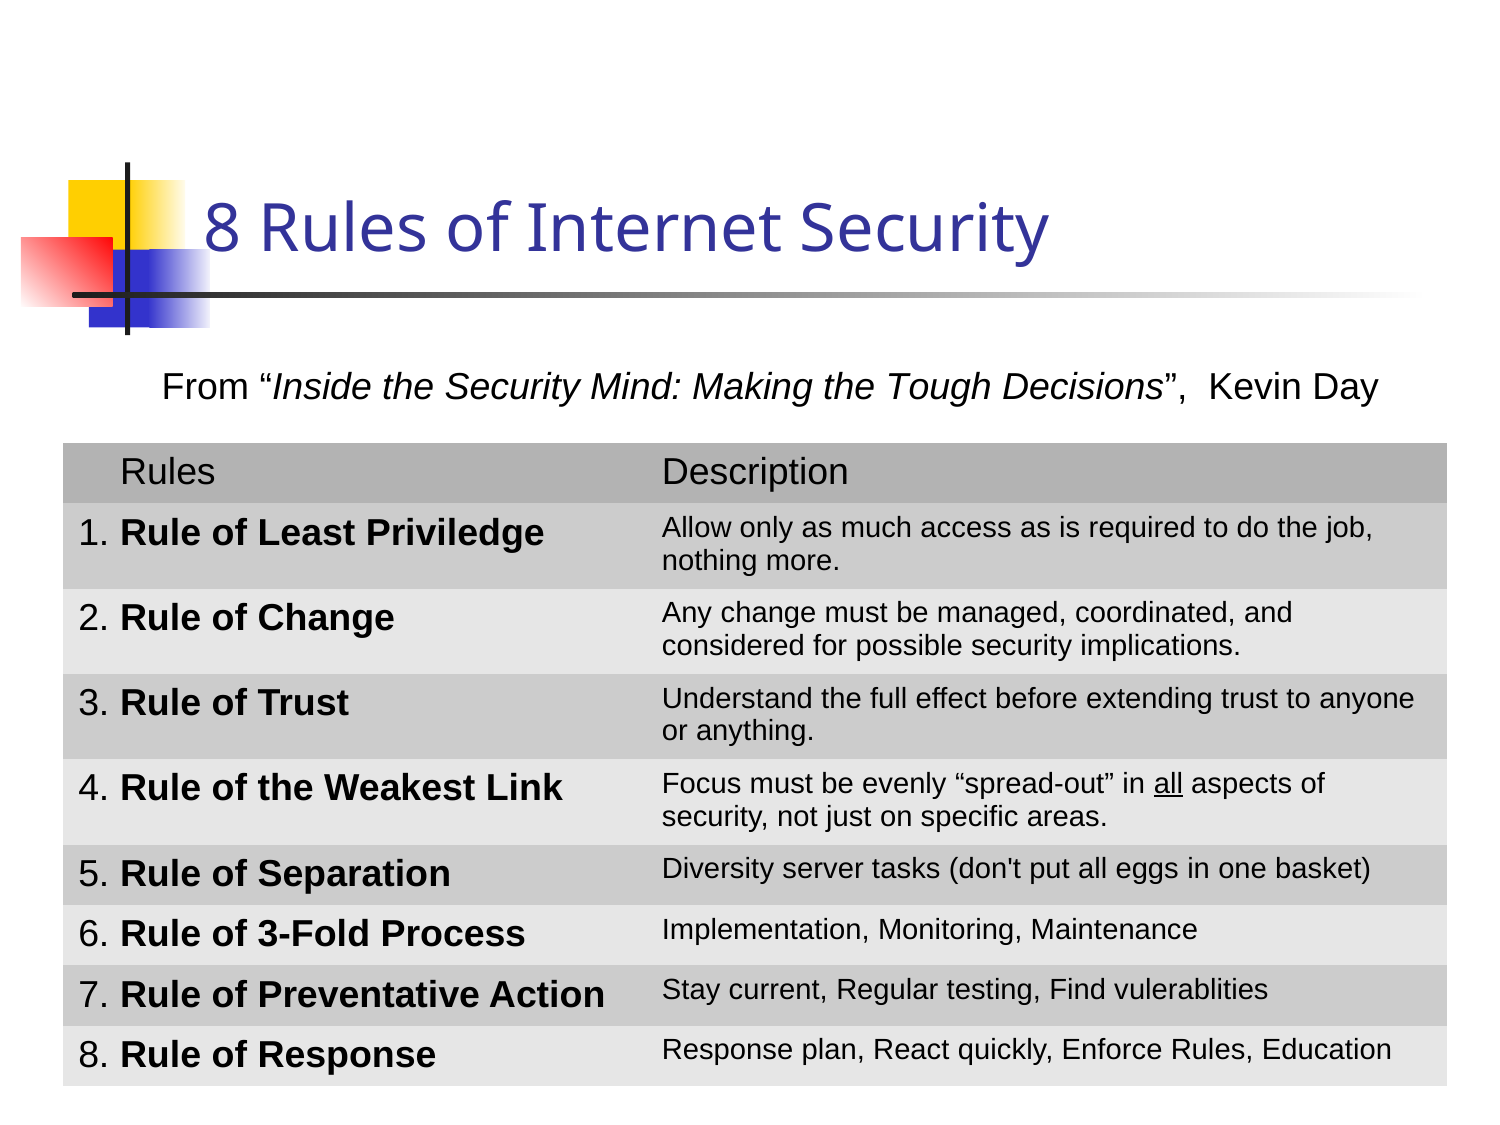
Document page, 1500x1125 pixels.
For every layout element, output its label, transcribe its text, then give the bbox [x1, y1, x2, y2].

text_box From “Inside the Security Mind: Making the Tough Decisions”, Kevin Day [146, 354, 1394, 415]
table_cell Allow only as much access as is required to do the job, nothing more. [647, 503, 1447, 589]
table_cell Implementation, Monitoring, Maintenance [647, 905, 1447, 965]
table_cell Any change must be managed, coordinated, and considered for possible security implications. [647, 589, 1447, 674]
table_cell 2. Rule of Change [63, 589, 647, 674]
table_cell 3. Rule of Trust [63, 674, 647, 759]
table_cell 4. Rule of the Weakest Link [63, 759, 647, 845]
table_header Description [647, 443, 1447, 503]
table_header Rules [63, 443, 647, 503]
table_cell 7. Rule of Preventative Action [63, 965, 647, 1026]
table_cell 8. Rule of Response [63, 1026, 647, 1086]
table_cell 6. Rule of 3-Fold Process [63, 905, 647, 965]
table_cell 5. Rule of Separation [63, 845, 647, 905]
table_cell 1. Rule of Least Priviledge [63, 503, 647, 589]
title 8 Rules of Internet Security [188, 35, 1468, 276]
table_cell Understand the full effect before extending trust to anyone or anything. [647, 674, 1447, 759]
table_cell Focus must be evenly “spread-out” in all aspects of security, not just on specific areas. [647, 759, 1447, 845]
table_cell Response plan, React quickly, Enforce Rules, Education [647, 1026, 1447, 1086]
table_cell Diversity server tasks (don't put all eggs in one basket) [647, 845, 1447, 905]
table_cell Stay current, Regular testing, Find vulerablities [647, 965, 1447, 1026]
